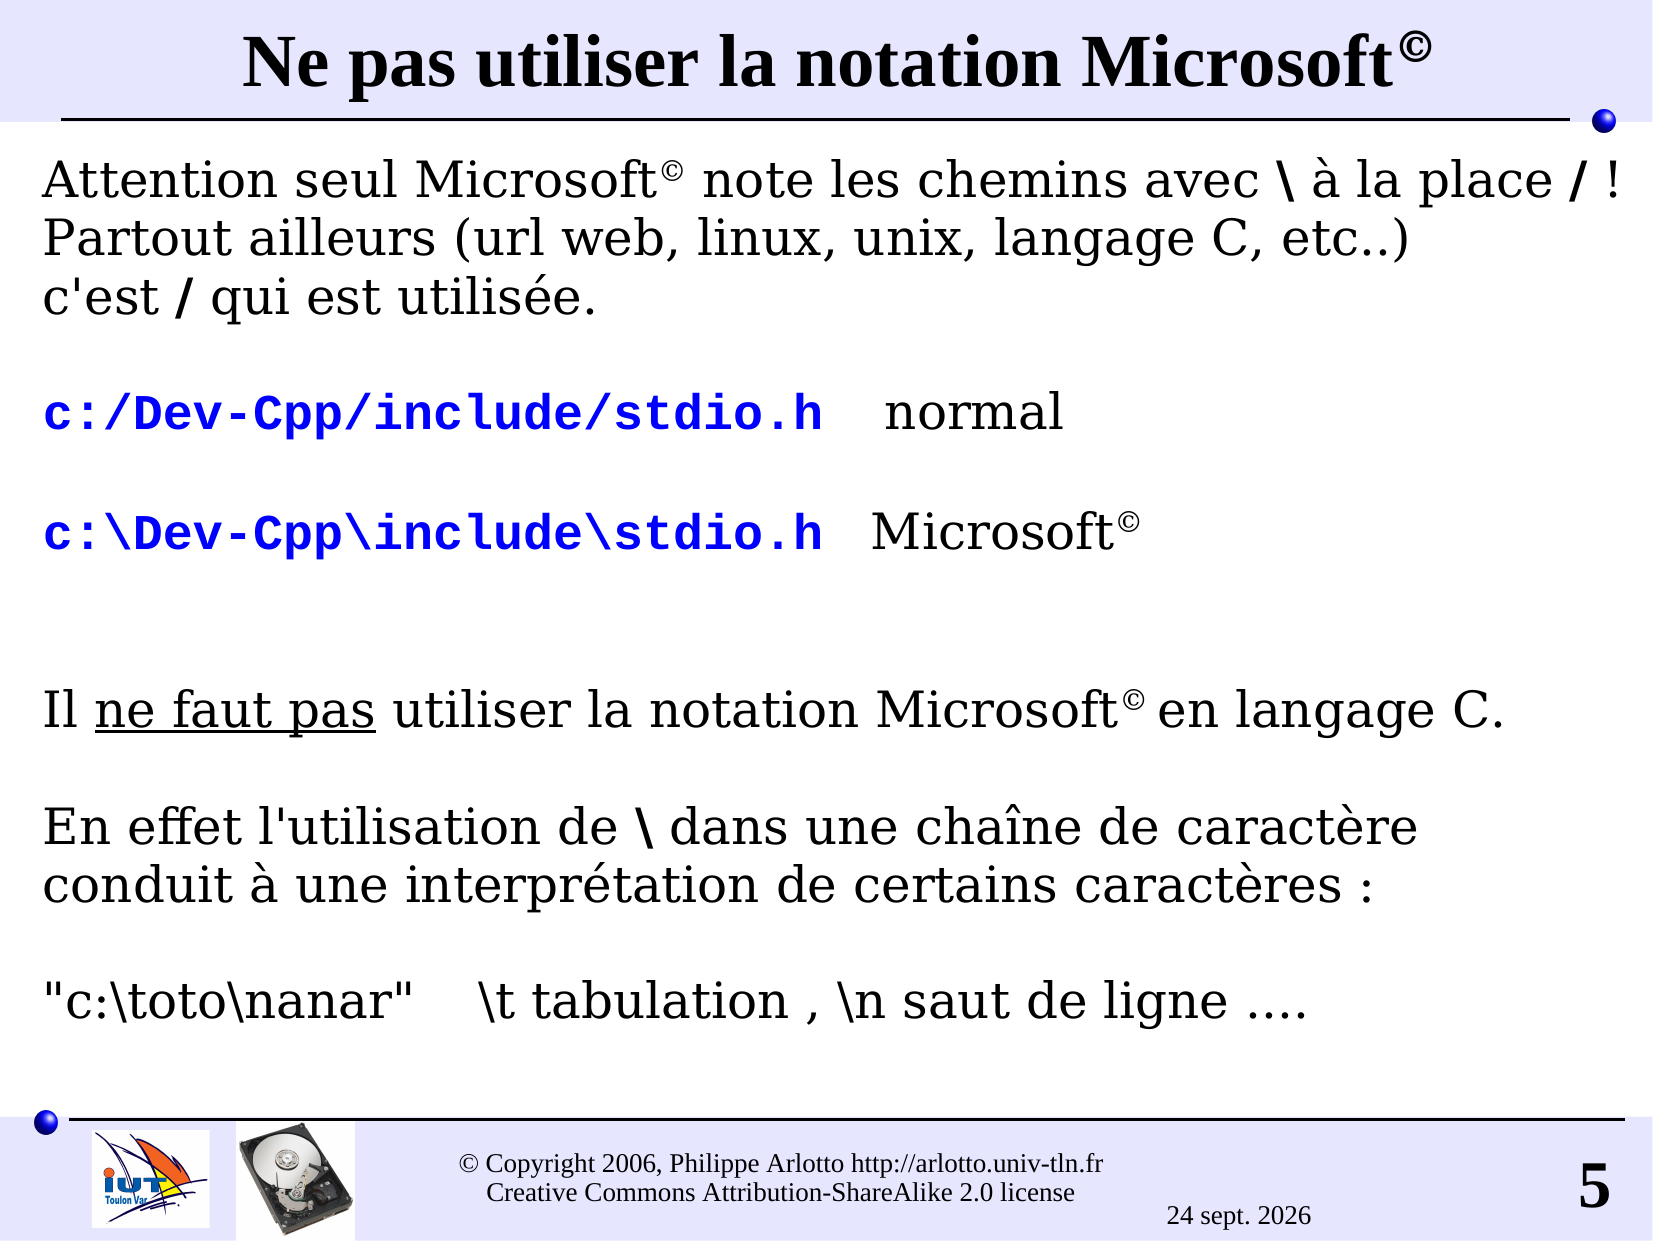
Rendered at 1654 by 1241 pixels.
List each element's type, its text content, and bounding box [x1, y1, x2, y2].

title Ne pas utiliser la notation Microsoft© [95, 14, 1585, 107]
picture [236, 1121, 355, 1241]
text_box Attention seul Microsoft© note les chemins avec \ à la place / ! Partout ailleurs (url web, linux, unix, langage C, etc..) c'est / qui est utilisée. c:/Dev-Cpp/include/stdio.h normal c:\Dev-Cpp\include\stdio.h Microsoft© Il ne faut pas utiliser la notation Microsoft© en langage C. En effet l'utilisation de \ dans une chaîne de caractère conduit à une interprétation de certains caractères : "c:\toto\nanar" \t tabulation , \n saut de ligne .... [42, 150, 1625, 1093]
